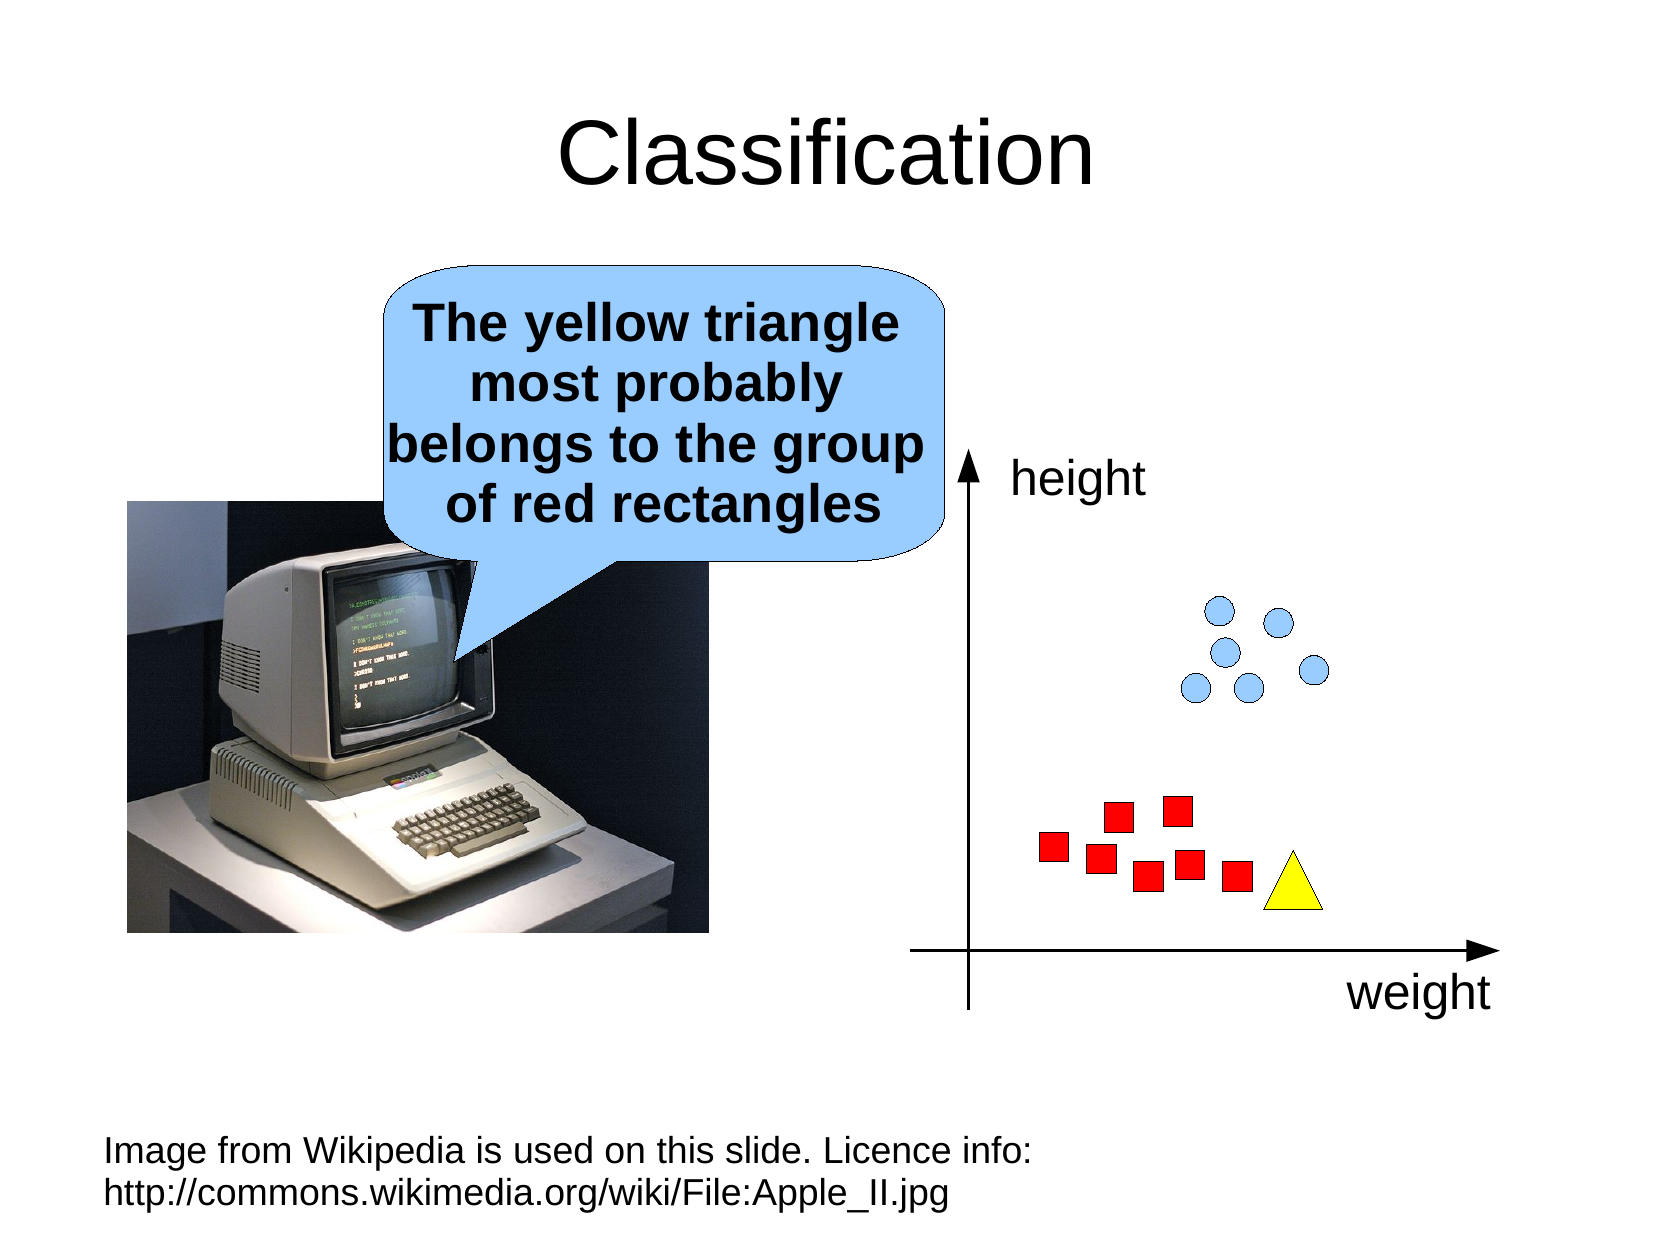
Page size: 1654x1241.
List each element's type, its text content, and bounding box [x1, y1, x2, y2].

text_box [1299, 655, 1329, 685]
text_box [1234, 673, 1264, 703]
picture [127, 501, 709, 933]
text_box Image from Wikipedia is used on this slide. Licence info: http://commons.wikimedia.org/wiki/File:Apple_II.jpg [88, 1122, 1418, 1221]
title Classification [82, 49, 1571, 257]
text_box height [995, 442, 1162, 514]
text_box [1163, 796, 1193, 827]
text_box [1175, 850, 1205, 880]
text_box [1104, 802, 1134, 833]
text_box [1181, 673, 1211, 703]
text_box [1133, 861, 1164, 892]
text_box weight [1331, 956, 1506, 1028]
text_box [1222, 861, 1253, 892]
text_box The yellow triangle most probably belongs to the group of red rectangles [383, 265, 945, 663]
text_box [1263, 608, 1294, 638]
text_box [1204, 596, 1235, 626]
text_box [1086, 844, 1117, 874]
text_box [1263, 850, 1323, 910]
text_box [1039, 832, 1069, 862]
text_box [1210, 637, 1241, 668]
